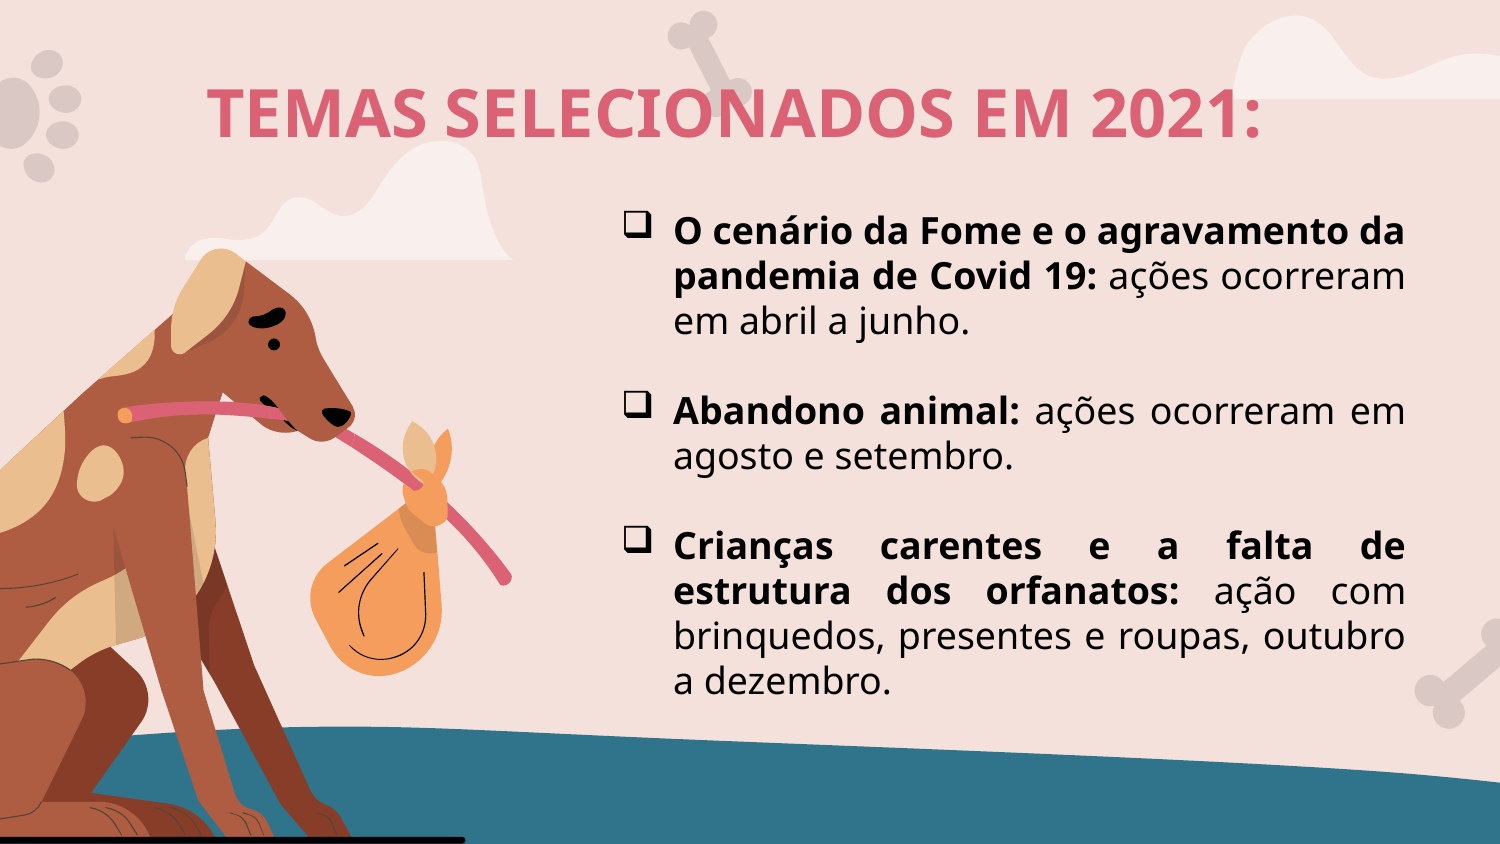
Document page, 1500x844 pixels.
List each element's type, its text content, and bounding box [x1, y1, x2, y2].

title TEMAS SELECIONADOS EM 2021: [18, 10, 1469, 211]
text_box [0, 211, 514, 844]
subtitle O cenário da Fome e o agravamento da pandemia de Covid 19: ações ocorreram em abril a junho. Abandono animal: ações ocorreram em agosto e setembro. Crianças carentes e a falta de estrutura dos orfanatos: ação com brinquedos, presentes e roupas, outubro a dezembro. [583, 195, 1422, 715]
